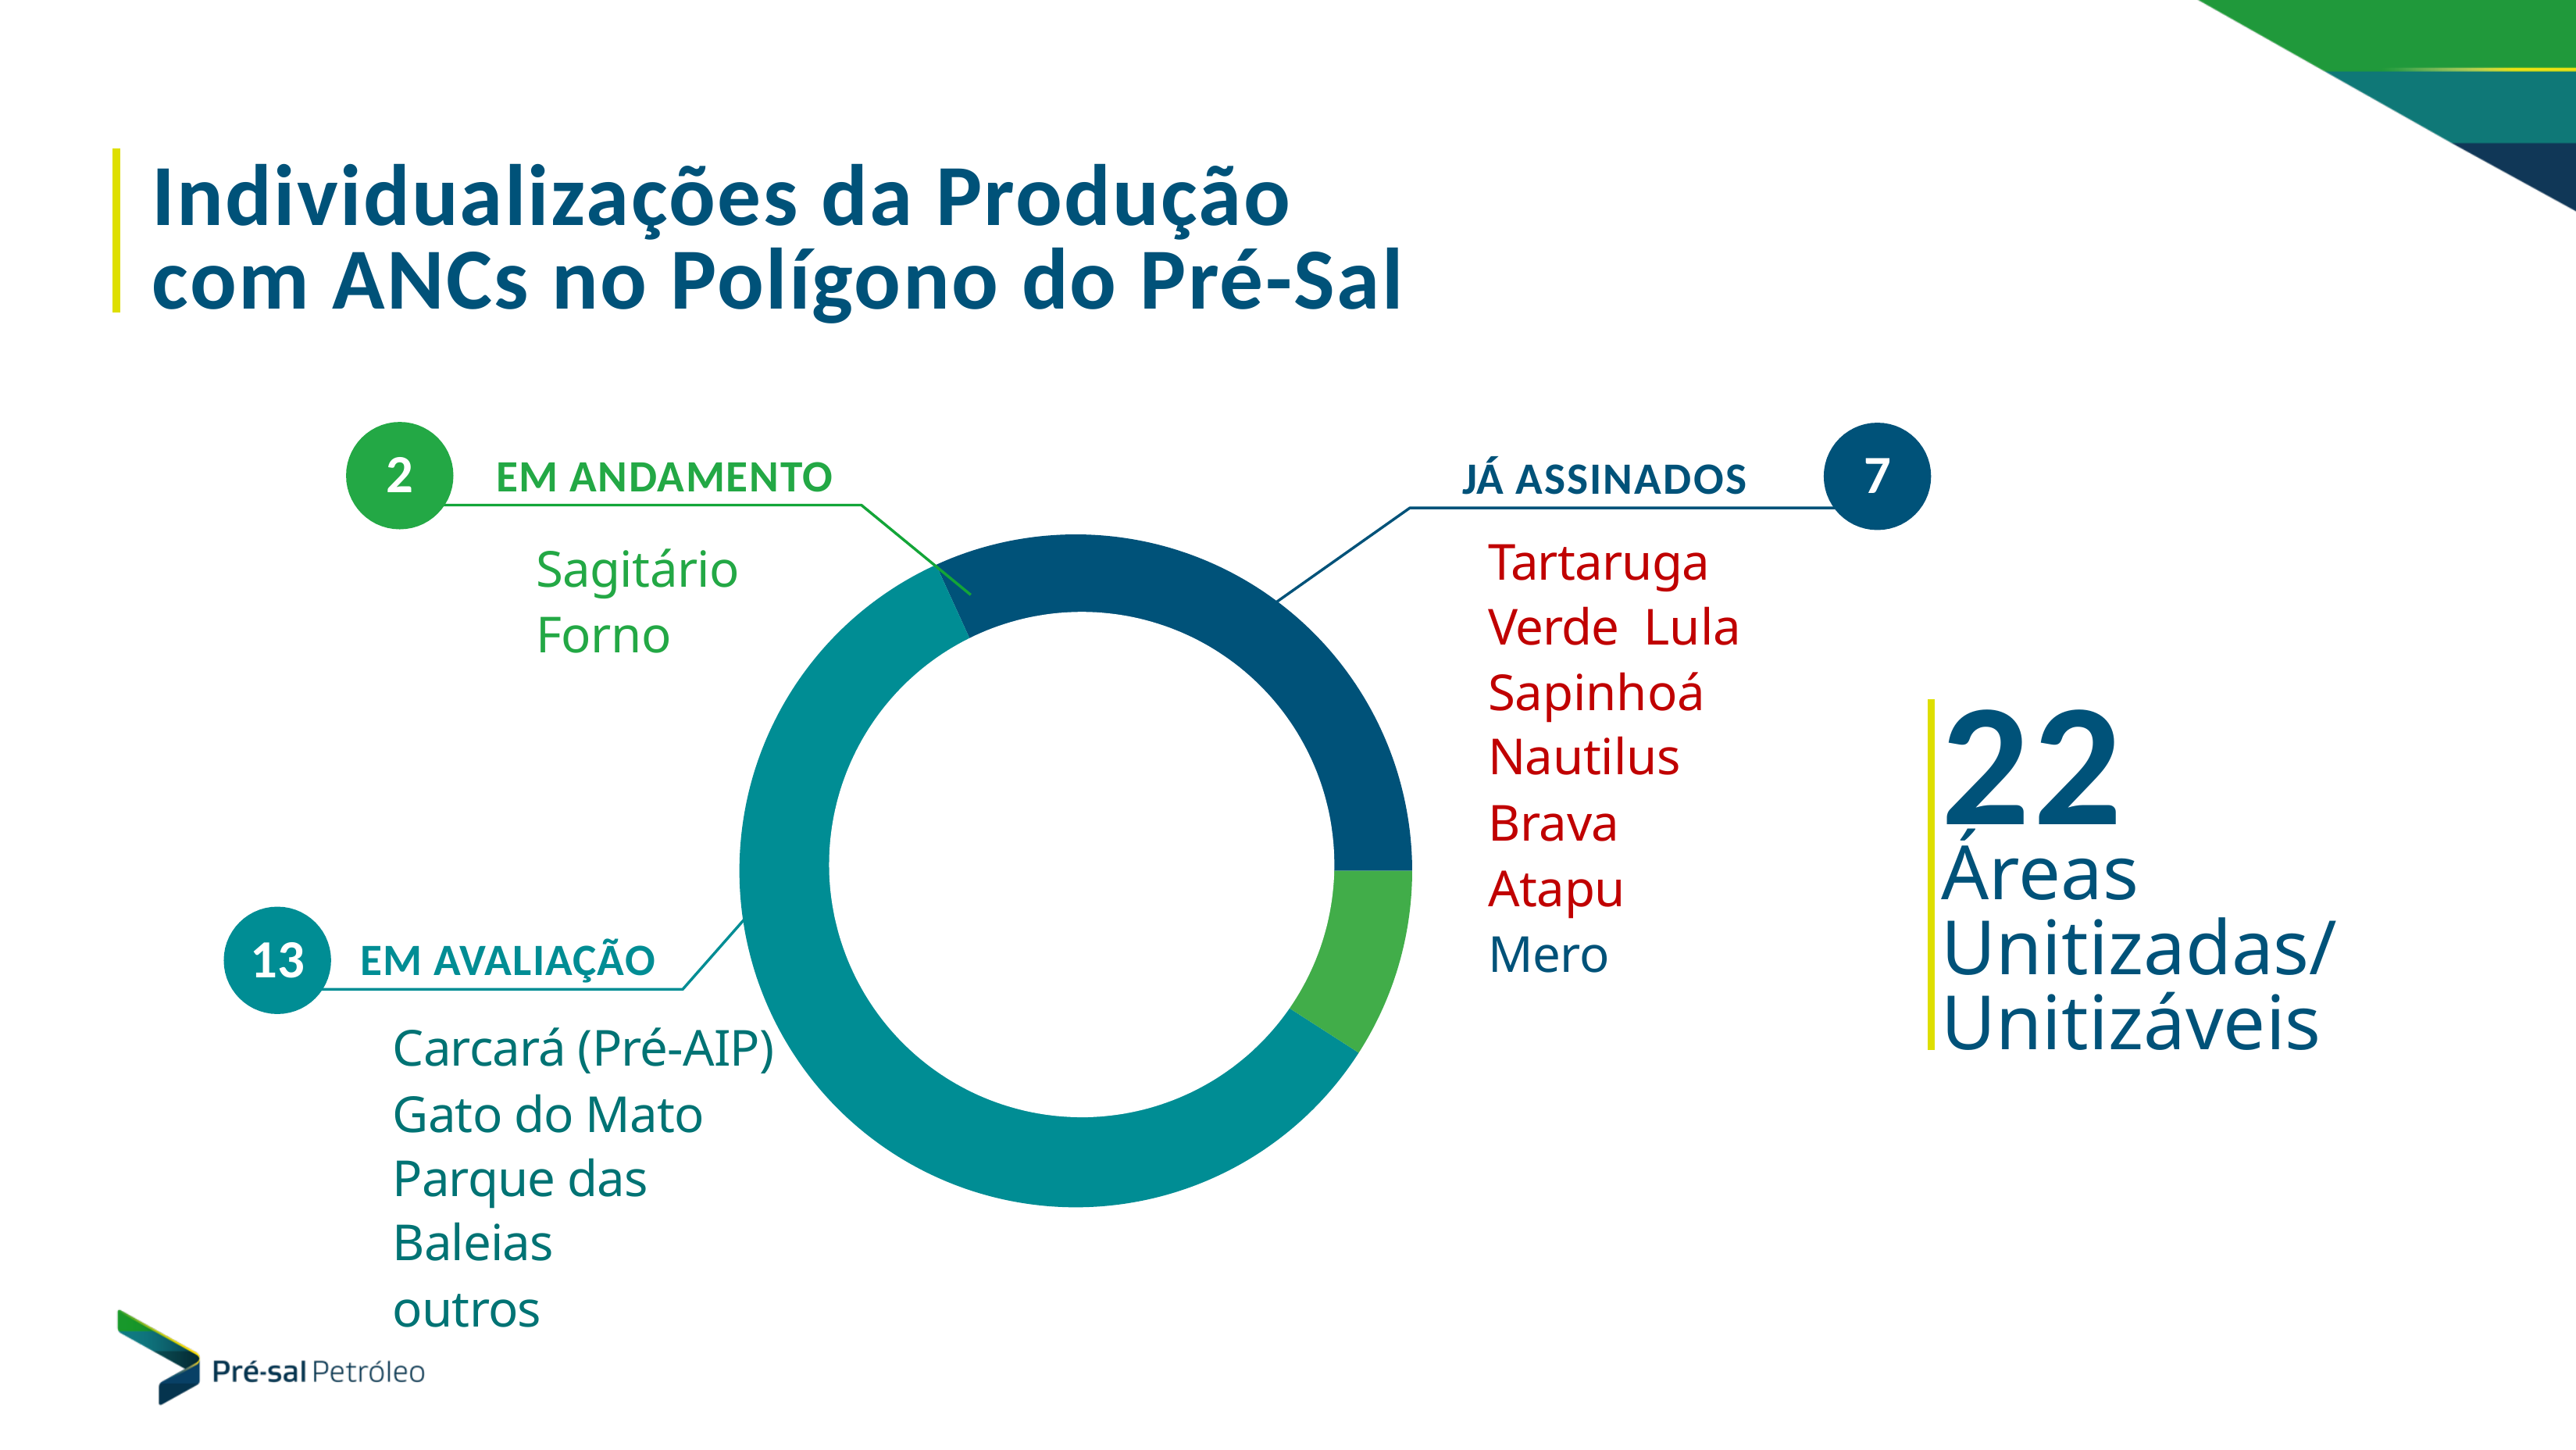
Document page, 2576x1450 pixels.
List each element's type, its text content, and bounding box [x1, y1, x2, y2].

text_box Áreas Unitizadas/ Unitizáveis [1939, 823, 2421, 1068]
text_box Tartaruga Verde Lula Sapinhoá Nautilus Brava Atapu Mero [1486, 523, 1806, 988]
text_box [346, 422, 454, 530]
text_box EM ANDAMENTO [494, 445, 841, 502]
text_box 22 [1939, 648, 2128, 823]
text_box 13 [248, 922, 307, 989]
text_box Sagitário Forno [534, 530, 878, 665]
text_box [223, 906, 331, 1014]
chart [582, 520, 1570, 1222]
text_box 2 [384, 438, 416, 505]
text_box JÁ ASSINADOS [1461, 447, 1754, 505]
text_box Carcará (Pré-AIP) Gato do Mato Parque das Baleias outros [391, 1010, 790, 1273]
text_box EM AVALIAÇÃO [359, 928, 666, 987]
text_box Individualizações da Produção com ANCs no Polígono do Pré-Sal [150, 158, 1432, 328]
text_box 7 [1862, 438, 1893, 505]
text_box [1823, 423, 1932, 530]
text_box [829, 612, 1335, 1118]
